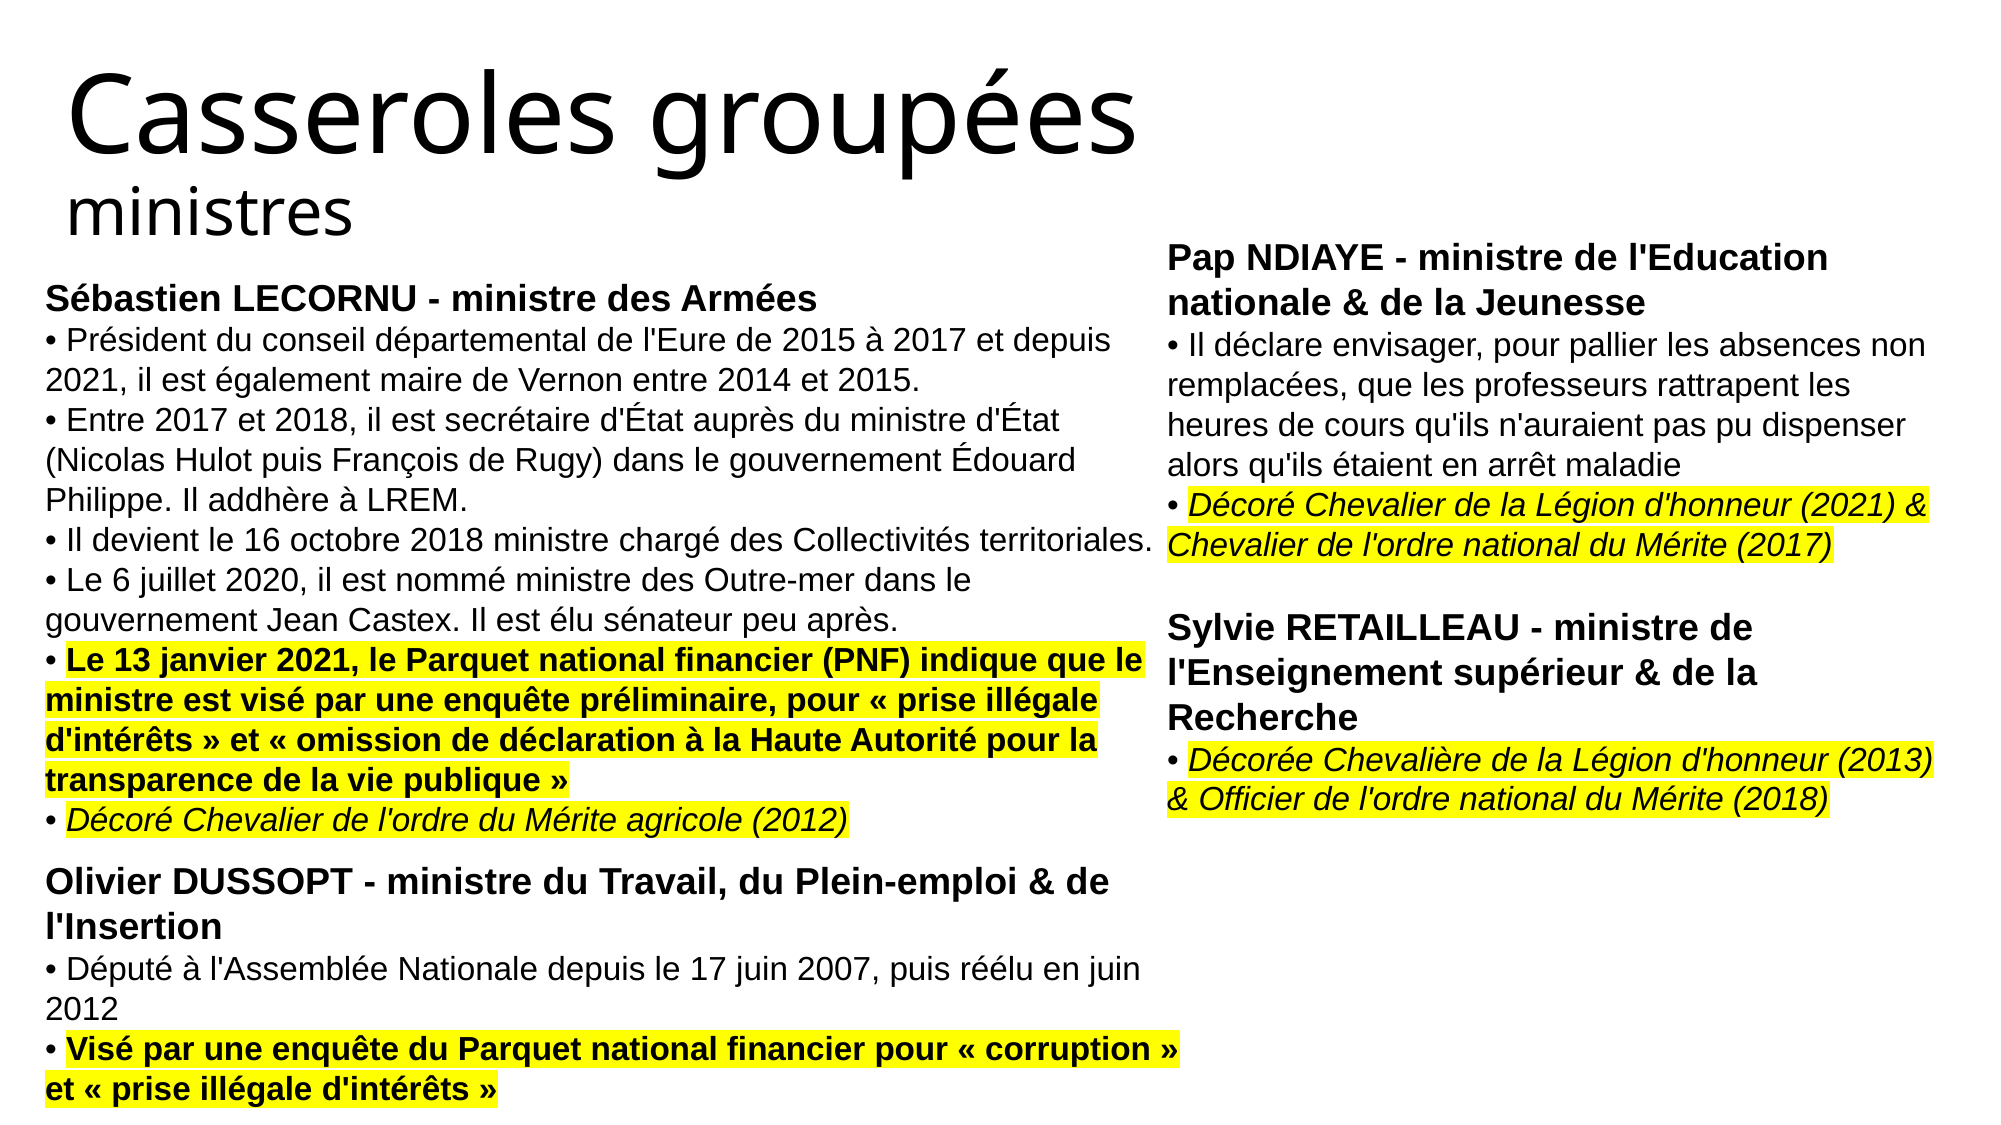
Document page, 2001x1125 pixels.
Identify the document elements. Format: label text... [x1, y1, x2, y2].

text_box Sébastien LECORNU - ministre des Armées • Président du conseil départemental de l'Eure de 2015 à 2017 et depuis 2021, il est également maire de Vernon entre 2014 et 2015. • Entre 2017 et 2018, il est secrétaire d'État auprès du ministre d'État (Nicolas Hulot puis François de Rugy) dans le gouvernement Édouard Philippe. Il addhère à LREM. • Il devient le 16 octobre 2018 ministre chargé des Collectivités territoriales. • Le 6 juillet 2020, il est nommé ministre des Outre-mer dans le gouvernement Jean Castex. Il est élu sénateur peu après. • Le 13 janvier 2021, le Parquet national financier (PNF) indique que le ministre est visé par une enquête préliminaire, pour « prise illégale d'intérêts » et « omission de déclaration à la Haute Autorité pour la transparence de la vie publique » • Décoré Chevalier de l'ordre du Mérite agricole (2012) Olivier DUSSOPT - ministre du Travail, du Plein-emploi & de l'Insertion • Député à l'Assemblée Nationale depuis le 17 juin 2007, puis réélu en juin 2012 • Visé par une enquête du Parquet national financier pour « corruption » et « prise illégale d'intérêts » [30, 246, 1203, 1125]
text_box Pap NDIAYE - ministre de l'Education nationale & de la Jeunesse • Il déclare envisager, pour pallier les absences non remplacées, que les professeurs rattrapent les heures de cours qu'ils n'auraient pas pu dispenser alors qu'ils étaient en arrêt maladie • Décoré Chevalier de la Légion d'honneur (2021) & Chevalier de l'ordre national du Mérite (2017) Sylvie RETAILLEAU - ministre de l'Enseignement supérieur & de la Recherche • Décorée Chevalière de la Légion d'honneur (2013) & Officier de l'ordre national du Mérite (2018) [1152, 225, 1971, 852]
title Casseroles groupées ministres [49, 45, 1472, 246]
